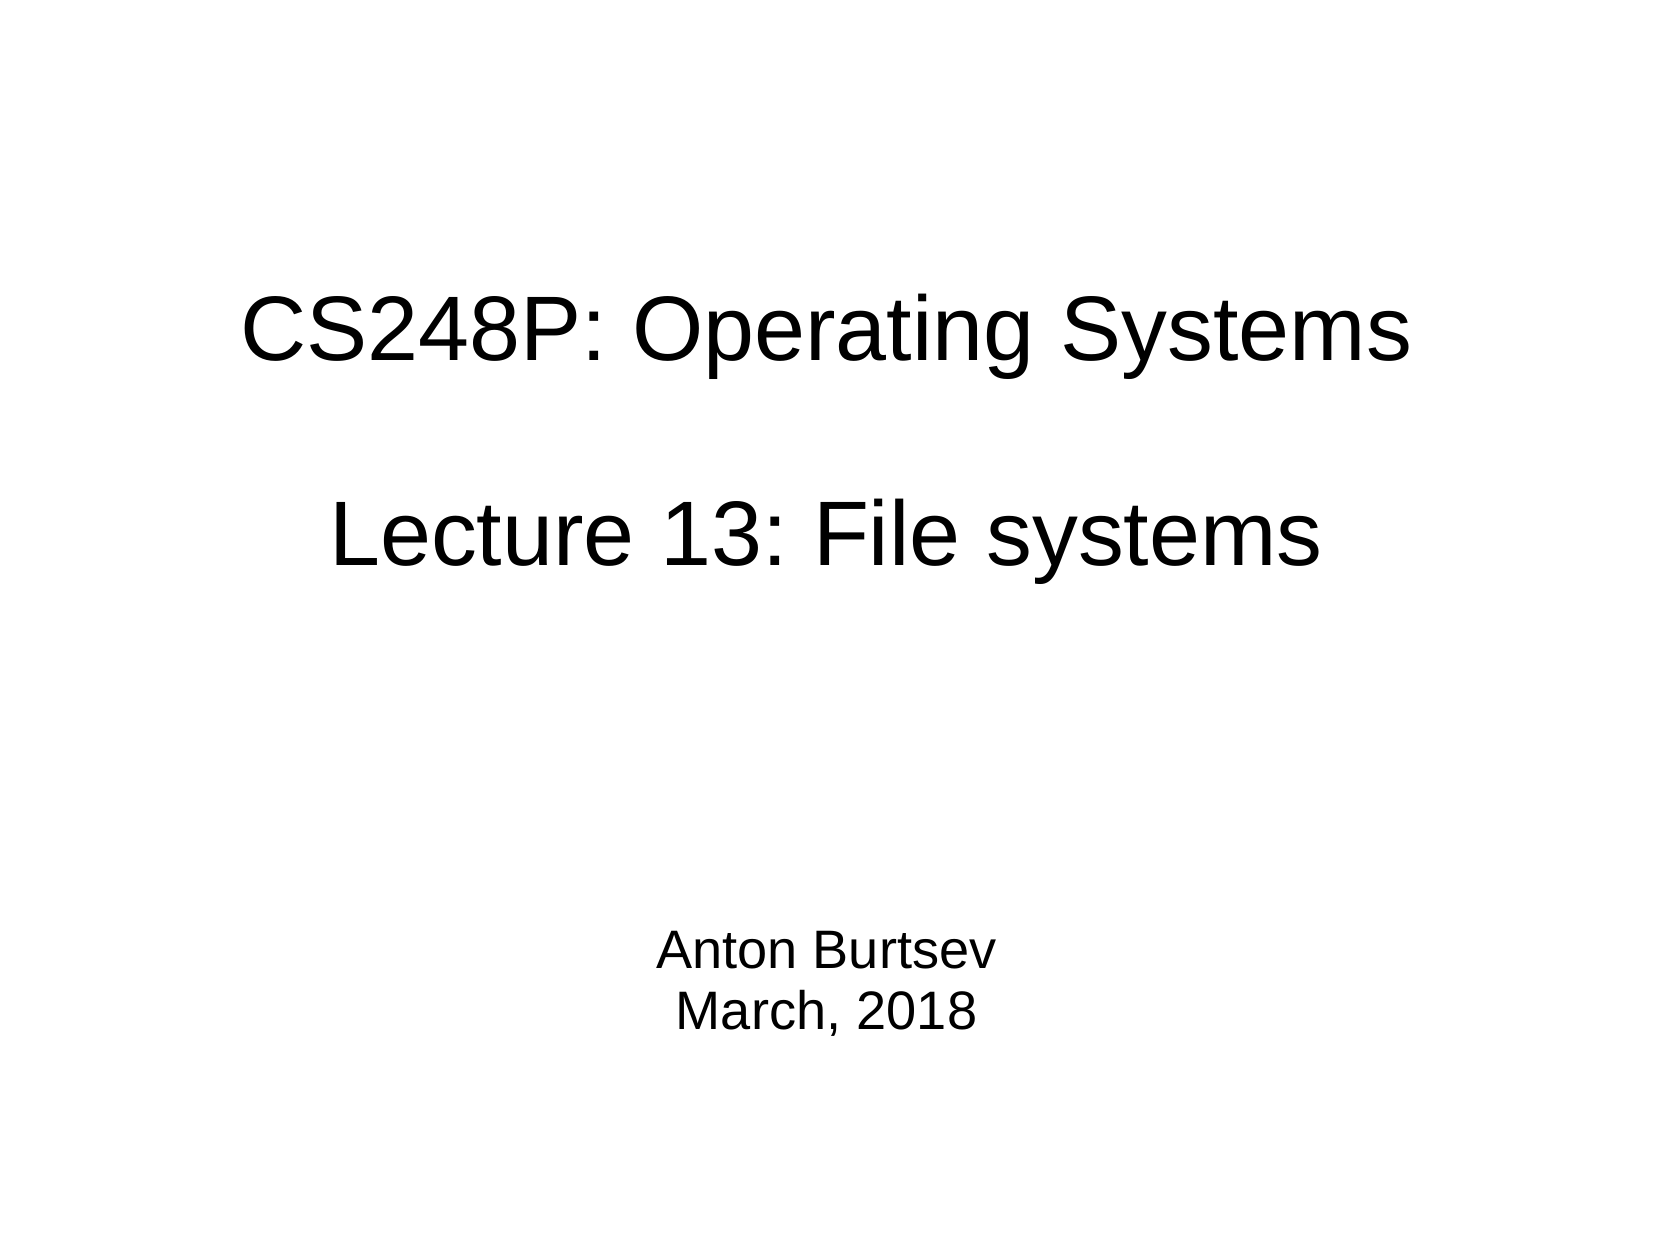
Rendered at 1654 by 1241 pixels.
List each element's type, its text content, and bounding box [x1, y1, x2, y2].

title CS248P: Operating Systems Lecture 13: File systems [82, 113, 1571, 637]
subtitle Anton Burtsev March, 2018 [82, 637, 1571, 1109]
